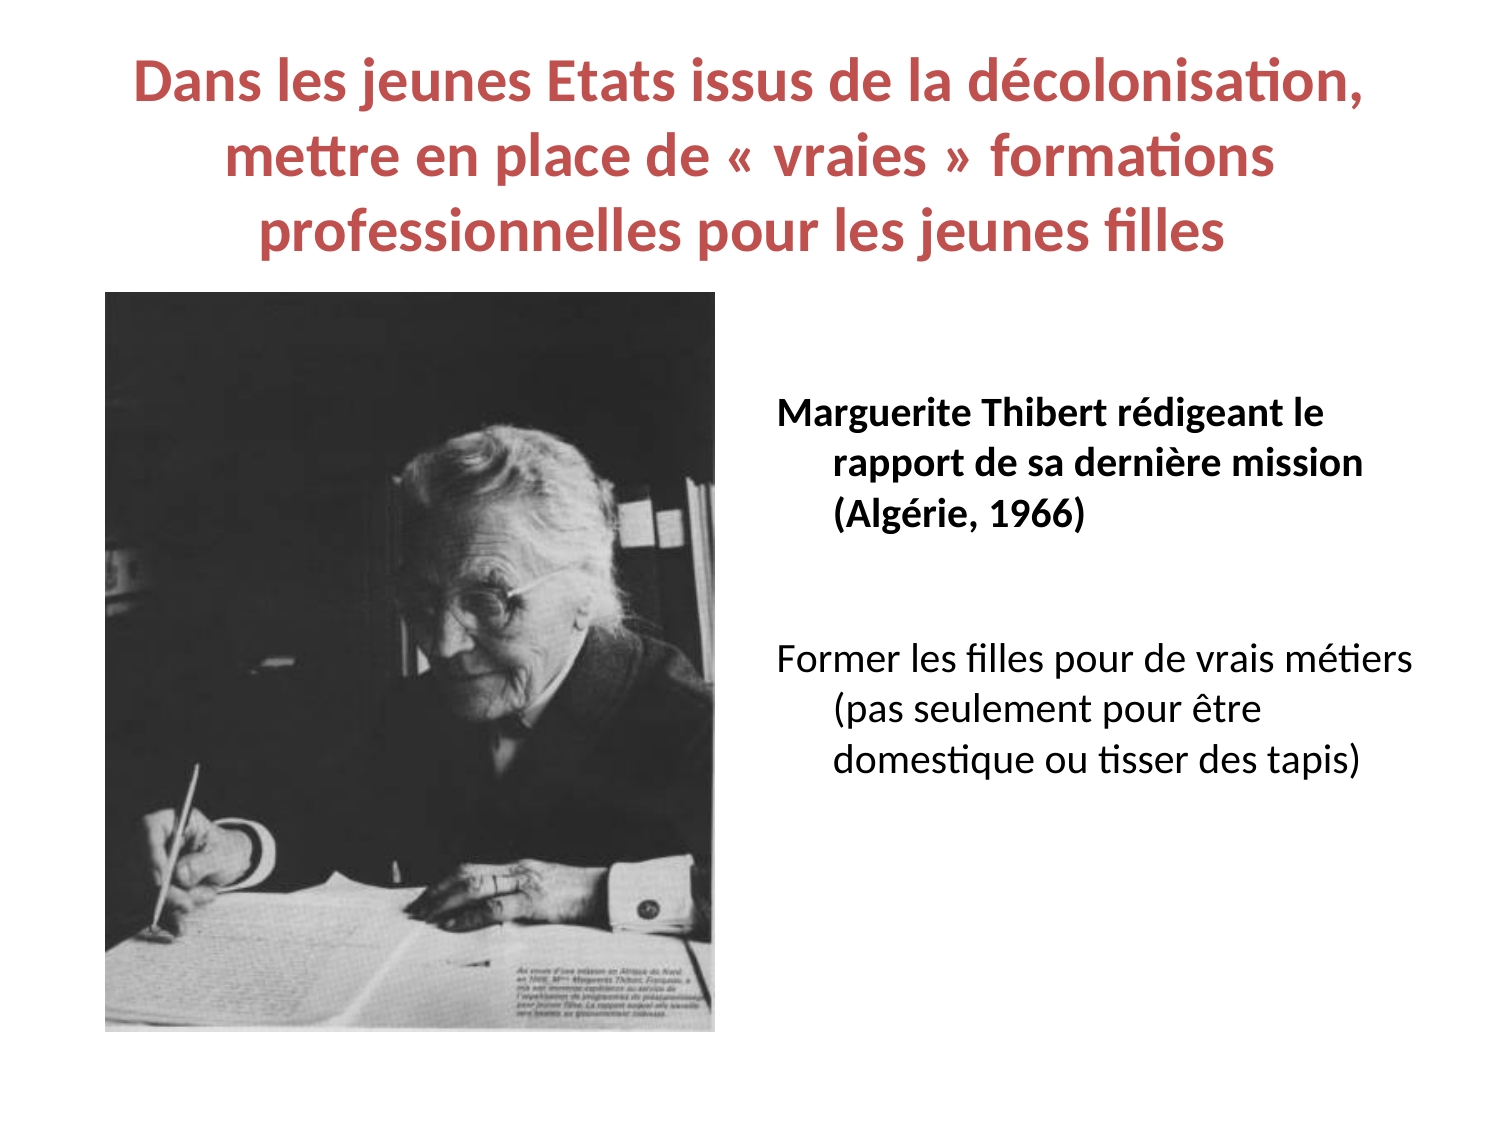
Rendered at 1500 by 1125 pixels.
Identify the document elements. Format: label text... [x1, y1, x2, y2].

list Marguerite Thibert rédigeant le rapport de sa dernière mission (Algérie, 1966) Former les filles pour de vrais métiers (pas seulement pour être domestique ou tisser des tapis) [761, 304, 1465, 1005]
title Dans les jeunes Etats issus de la décolonisation, mettre en place de « vraies » formations professionnelles pour les jeunes filles [75, 45, 1426, 258]
picture [105, 292, 715, 1032]
